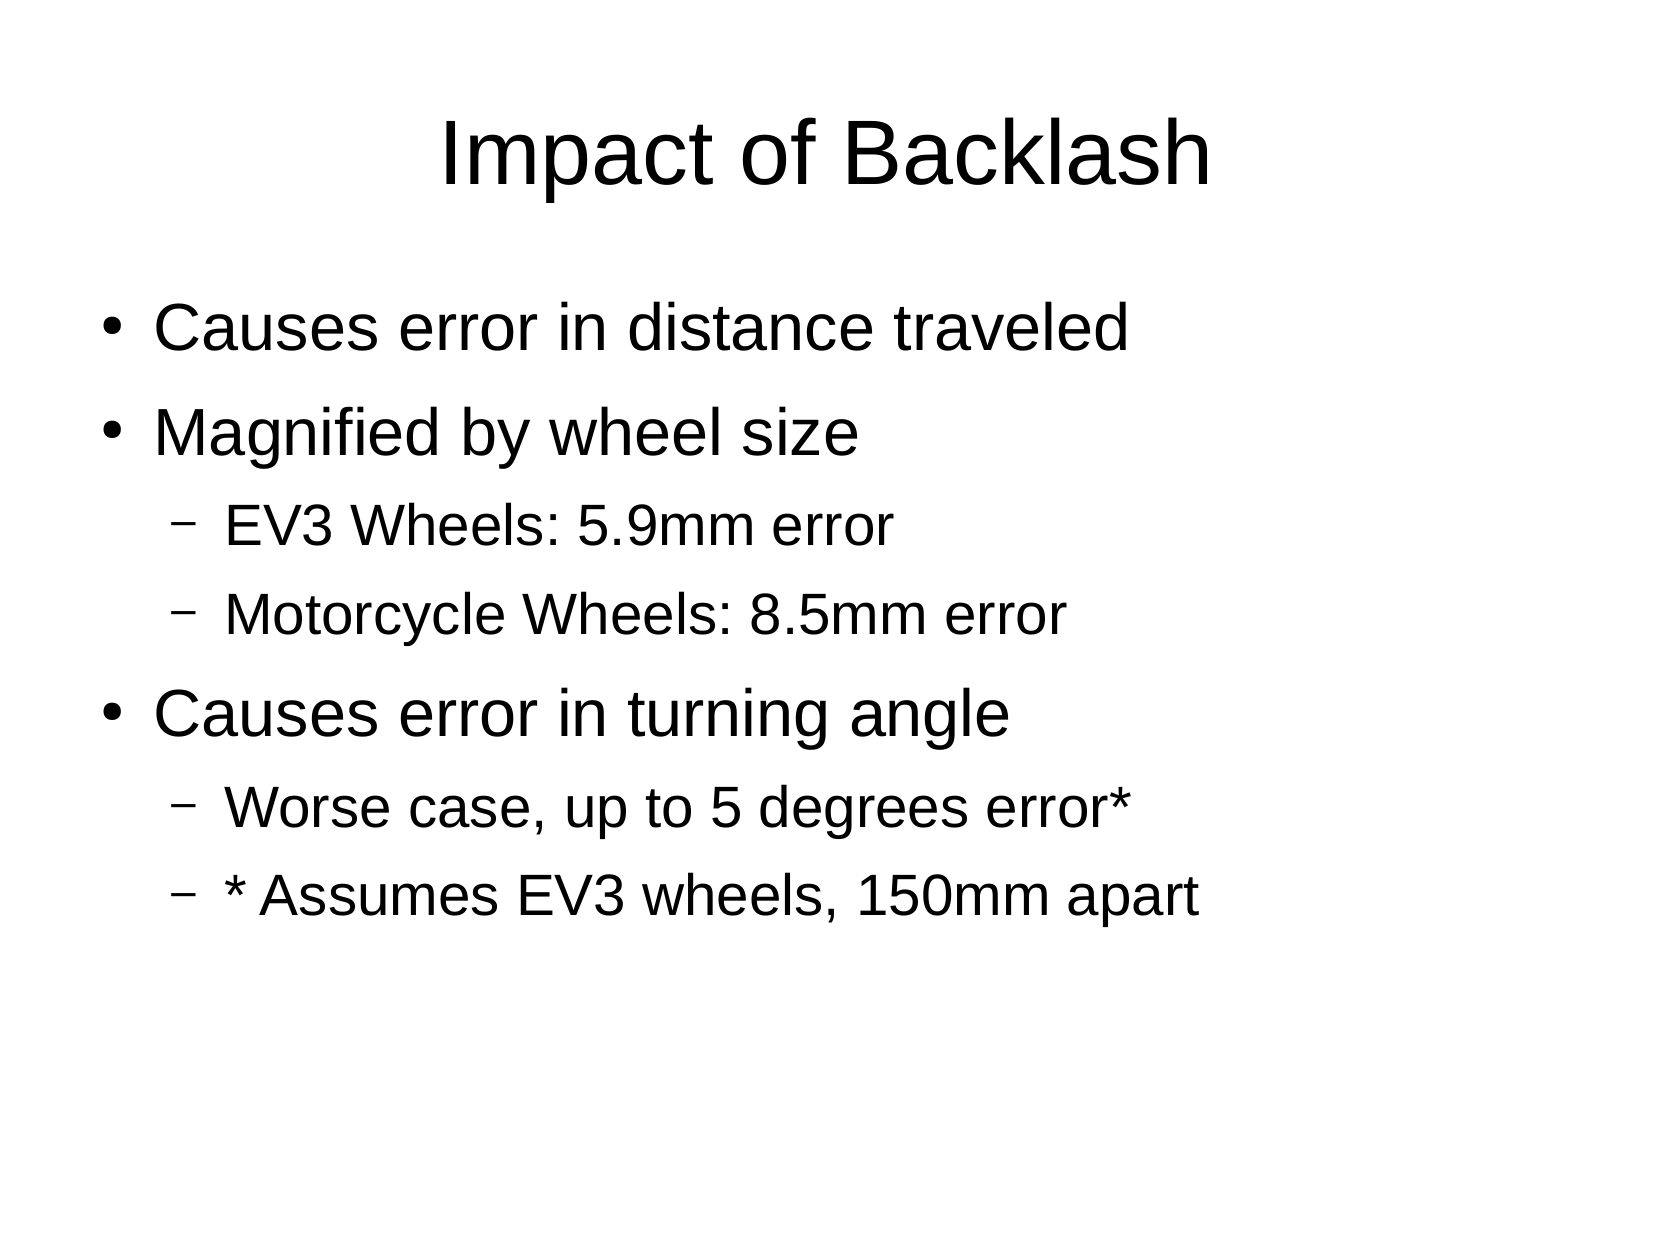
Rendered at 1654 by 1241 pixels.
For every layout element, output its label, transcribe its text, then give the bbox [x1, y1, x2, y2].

title Impact of Backlash [82, 49, 1571, 257]
list Causes error in distance traveled Magnified by wheel size EV3 Wheels: 5.9mm error Motorcycle Wheels: 8.5mm error Causes error in turning angle Worse case, up to 5 degrees error* * Assumes EV3 wheels, 150mm apart [82, 290, 1576, 1010]
